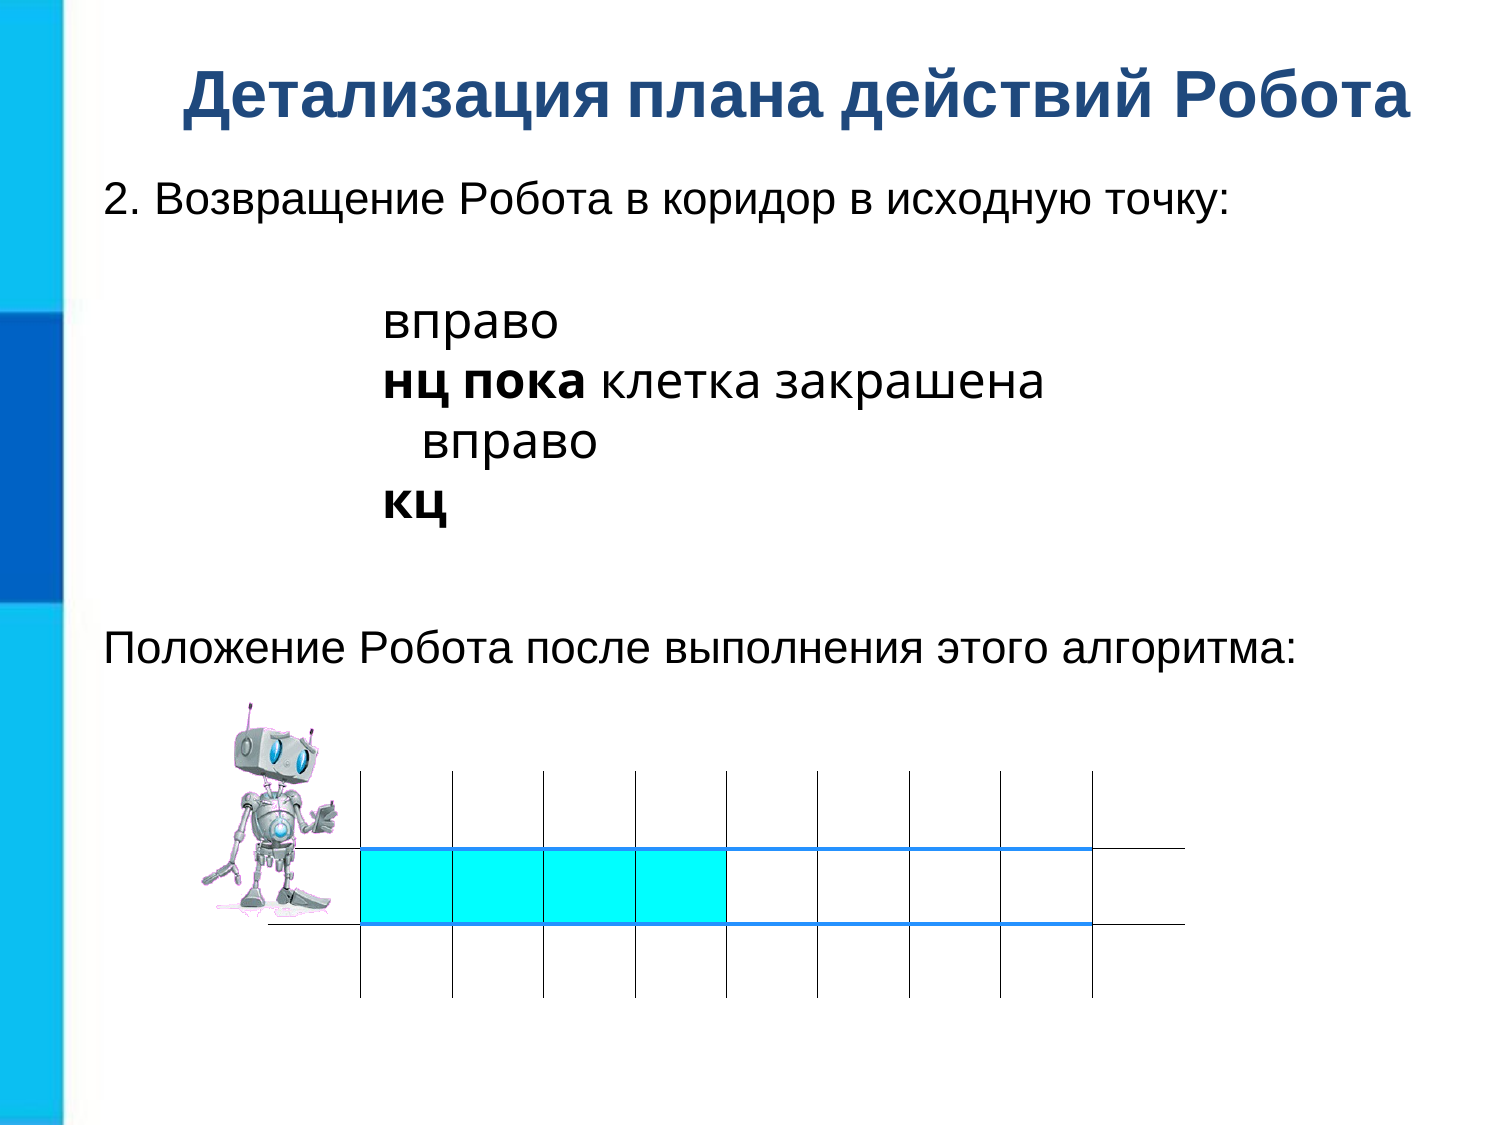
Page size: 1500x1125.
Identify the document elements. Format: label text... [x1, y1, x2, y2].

table_cell [272, 925, 360, 998]
table_header [544, 775, 635, 847]
text_box Положение Робота после выполнения этого алгоритма: [88, 609, 1436, 681]
table_cell [636, 926, 726, 998]
table_cell [453, 851, 543, 922]
table_cell [544, 851, 635, 922]
table_cell [910, 851, 1000, 922]
table_header [361, 775, 452, 847]
text_box вправо нц пока клетка закрашена вправо кц [117, 281, 1464, 537]
table_header [1001, 775, 1092, 847]
table_header [910, 775, 1000, 847]
text_box 2. Возвращение Робота в коридор в исходную точку: [88, 160, 1436, 232]
table_cell [727, 851, 817, 922]
text_box Детализация плана действий Робота [128, 42, 1465, 139]
table_cell [361, 851, 452, 922]
table_header [353, 775, 360, 848]
picture [0, 0, 1500, 1125]
table_cell [1001, 926, 1092, 998]
table_cell [544, 926, 635, 998]
table_cell [353, 849, 360, 924]
table_header [636, 775, 726, 847]
table_cell [1093, 925, 1181, 998]
table_cell [636, 851, 726, 922]
table_cell [1093, 849, 1181, 924]
table_cell [1001, 851, 1092, 922]
table_cell [910, 926, 1000, 998]
table_header [453, 775, 543, 847]
table_header [1093, 775, 1181, 848]
table_cell [361, 926, 452, 998]
table_header [818, 775, 909, 847]
table_cell [818, 851, 909, 922]
table_header [727, 775, 817, 847]
table_cell [818, 926, 909, 998]
table_cell [727, 926, 817, 998]
table_cell [453, 926, 543, 998]
